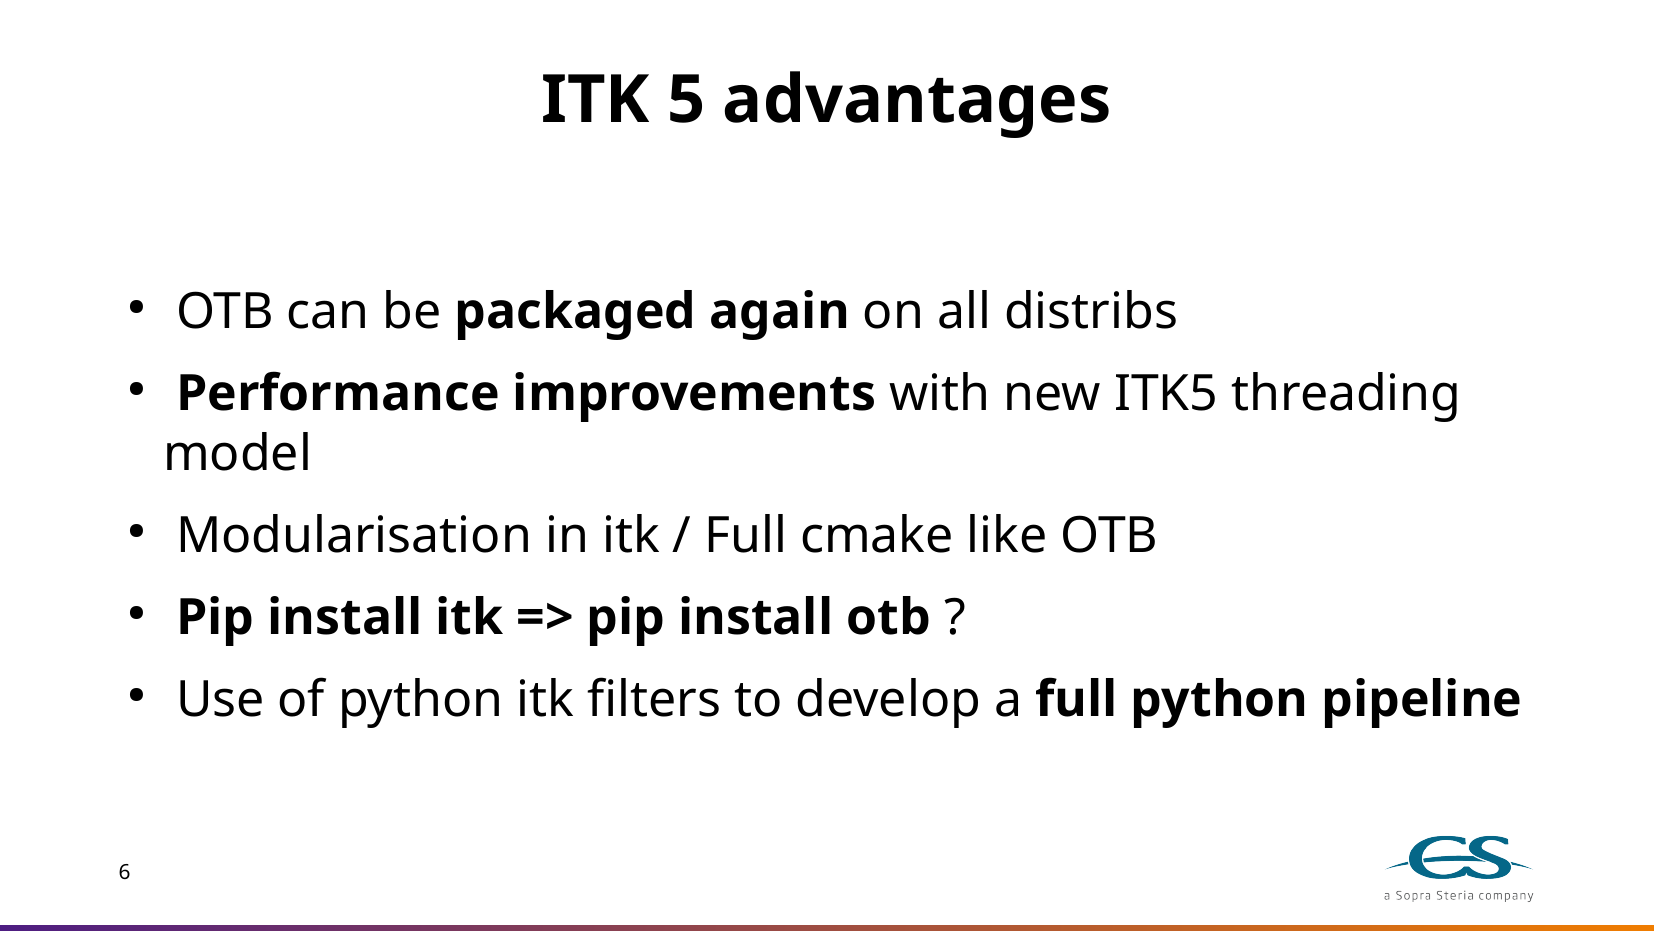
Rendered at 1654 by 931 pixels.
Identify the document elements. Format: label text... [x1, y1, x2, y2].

list OTB can be packaged again on all distribs Performance improvements with new ITK5 threading model Modularisation in itk / Full cmake like OTB Pip install itk => pip install otb ? Use of python itk filters to develop a full python pipeline [127, 278, 1543, 456]
title ITK 5 advantages [59, 24, 1595, 168]
picture [1363, 814, 1555, 921]
